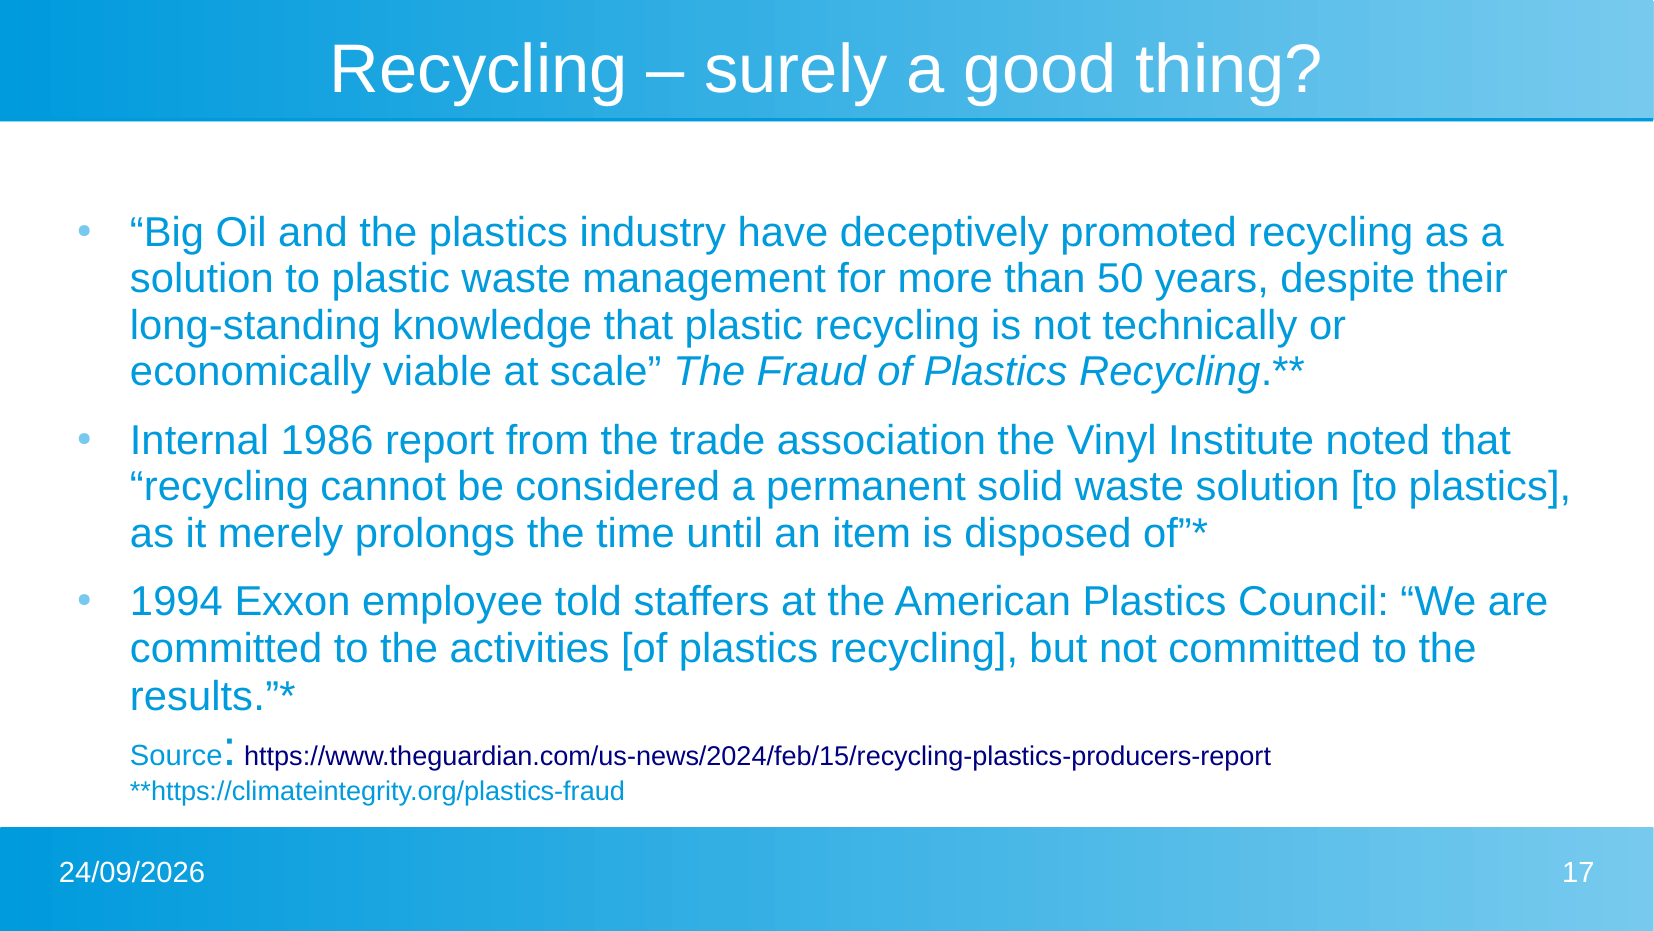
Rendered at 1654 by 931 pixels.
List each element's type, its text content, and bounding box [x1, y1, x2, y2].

list “Big Oil and the plastics industry have deceptively promoted recycling as a solution to plastic waste management for more than 50 years, despite their long-standing knowledge that plastic recycling is not technically or economically viable at scale” The Fraud of Plastics Recycling.** Internal 1986 report from the trade association the Vinyl Institute noted that “recycling cannot be considered a permanent solid waste solution [to plastics], as it merely prolongs the time until an item is disposed of”* 1994 Exxon employee told staffers at the American Plastics Council: “We are committed to the activities [of plastics recycling], but not committed to the results.”* Source: https://www.theguardian.com/us-news/2024/feb/15/recycling-plastics-producers-report**https://climateintegrity.org/plastics-fraud [59, 177, 1595, 768]
title Recycling – surely a good thing? [59, 29, 1595, 108]
